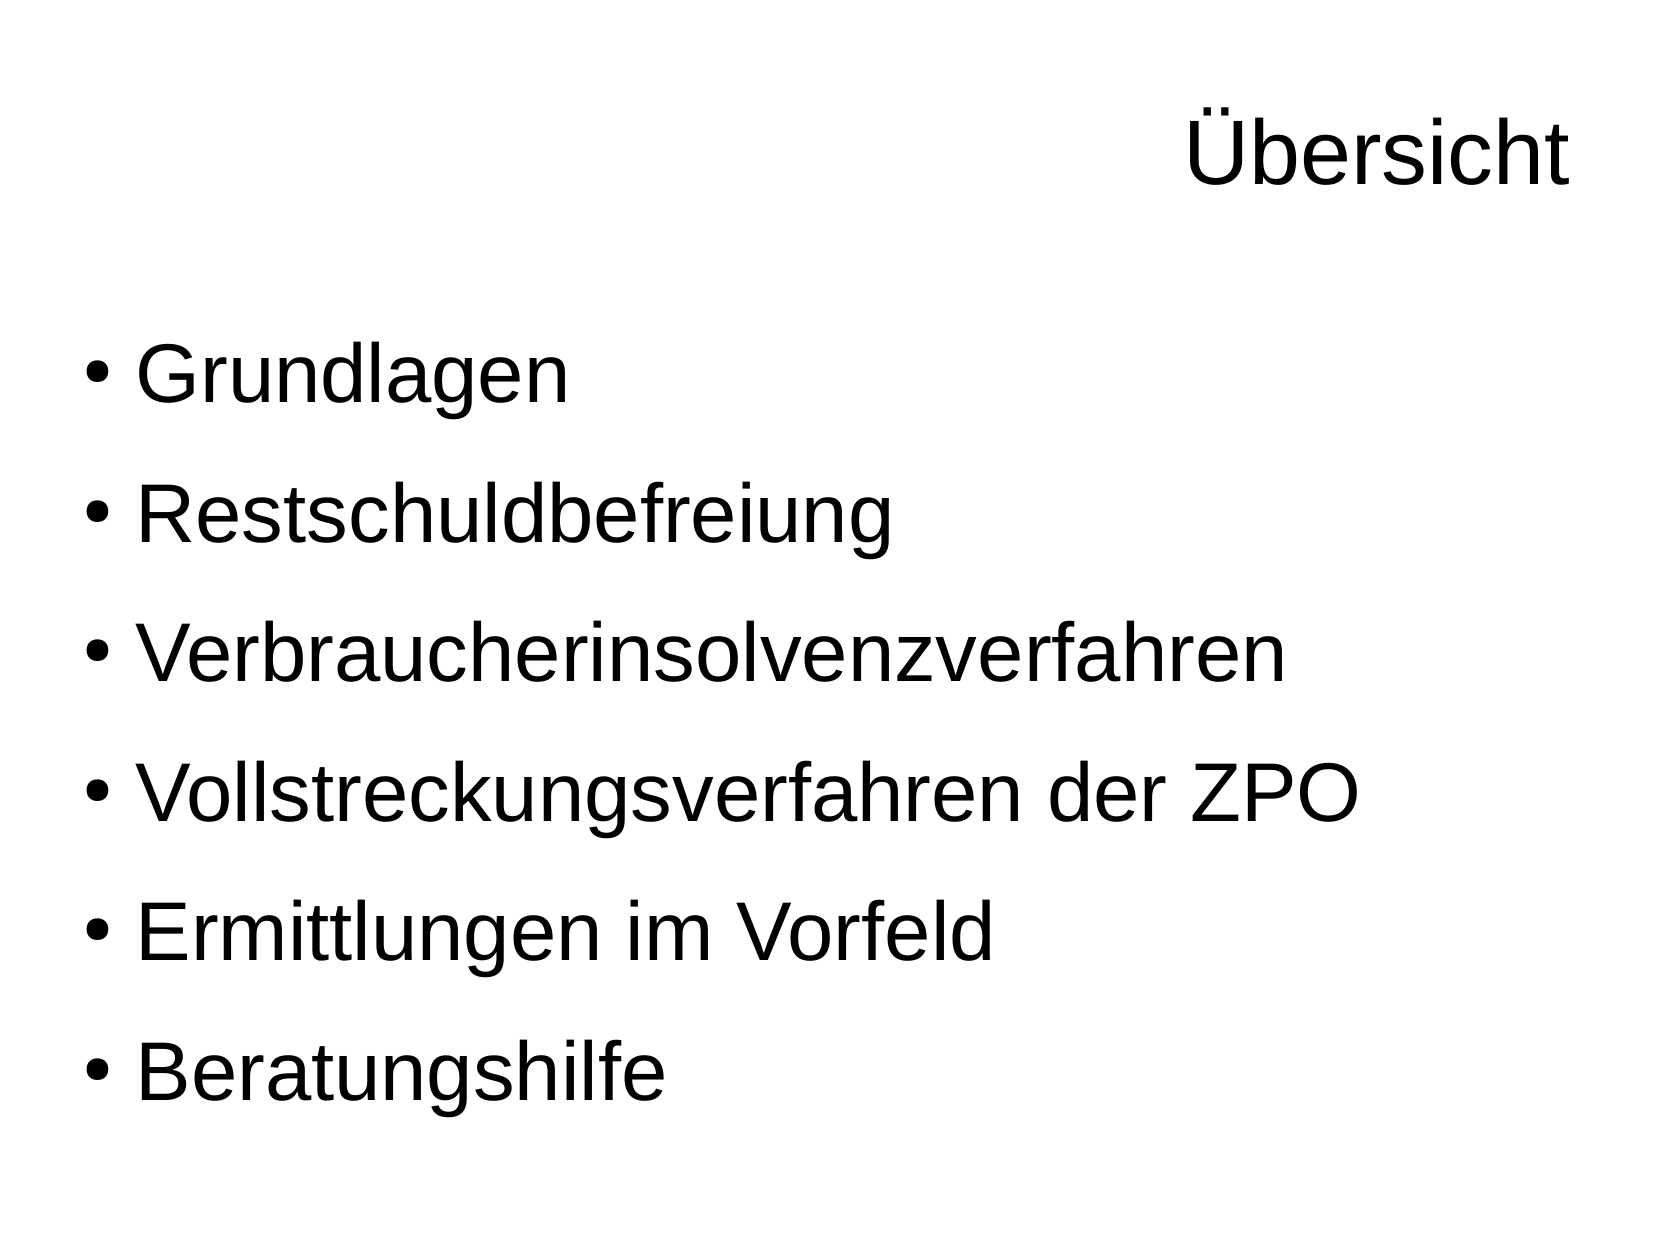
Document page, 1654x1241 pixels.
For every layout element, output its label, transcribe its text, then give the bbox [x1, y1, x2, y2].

title Übersicht [82, 56, 1571, 250]
subtitle Grundlagen Restschuldbefreiung Verbraucherinsolvenzverfahren Vollstreckungsverfahren der ZPO Ermittlungen im Vorfeld Beratungshilfe [82, 297, 1571, 1102]
